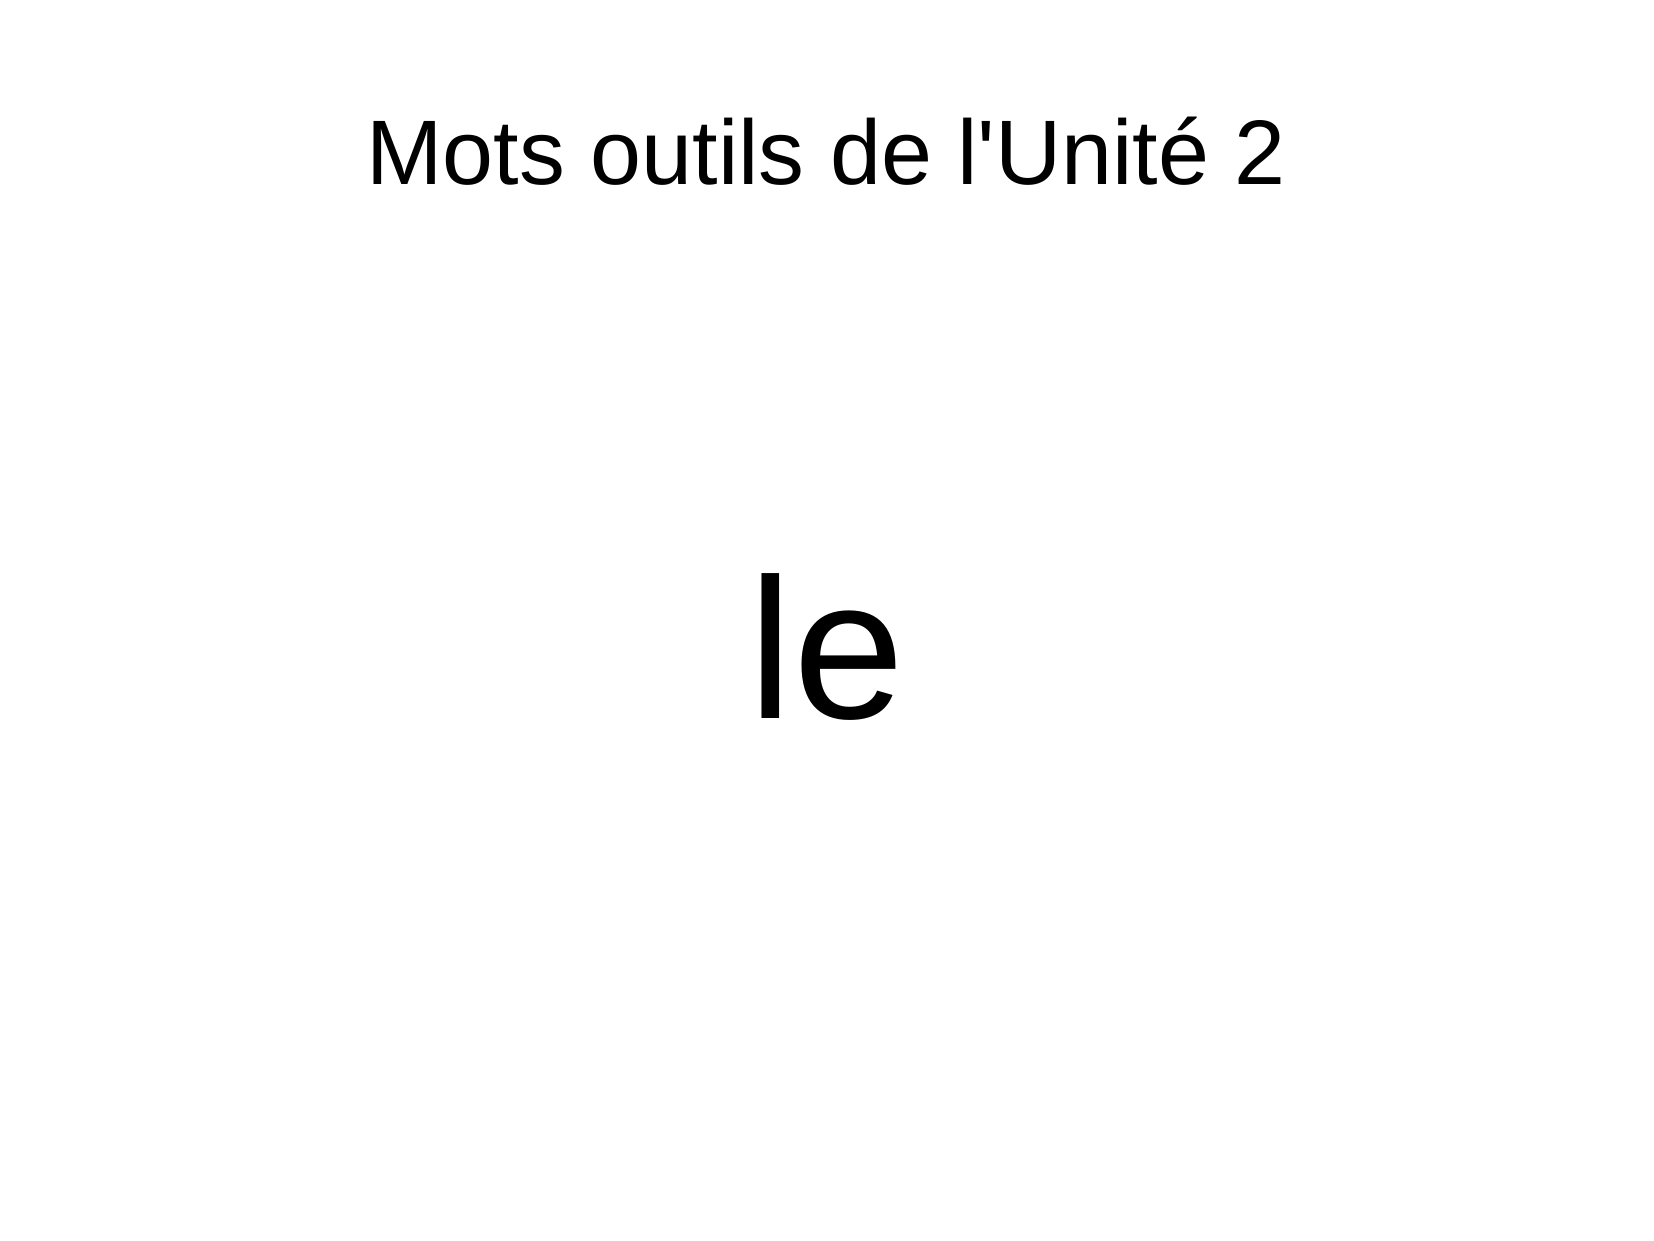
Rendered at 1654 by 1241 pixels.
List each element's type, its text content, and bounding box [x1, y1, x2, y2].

title Mots outils de l'Unité 2 [82, 49, 1571, 257]
subtitle le [82, 290, 1571, 1010]
